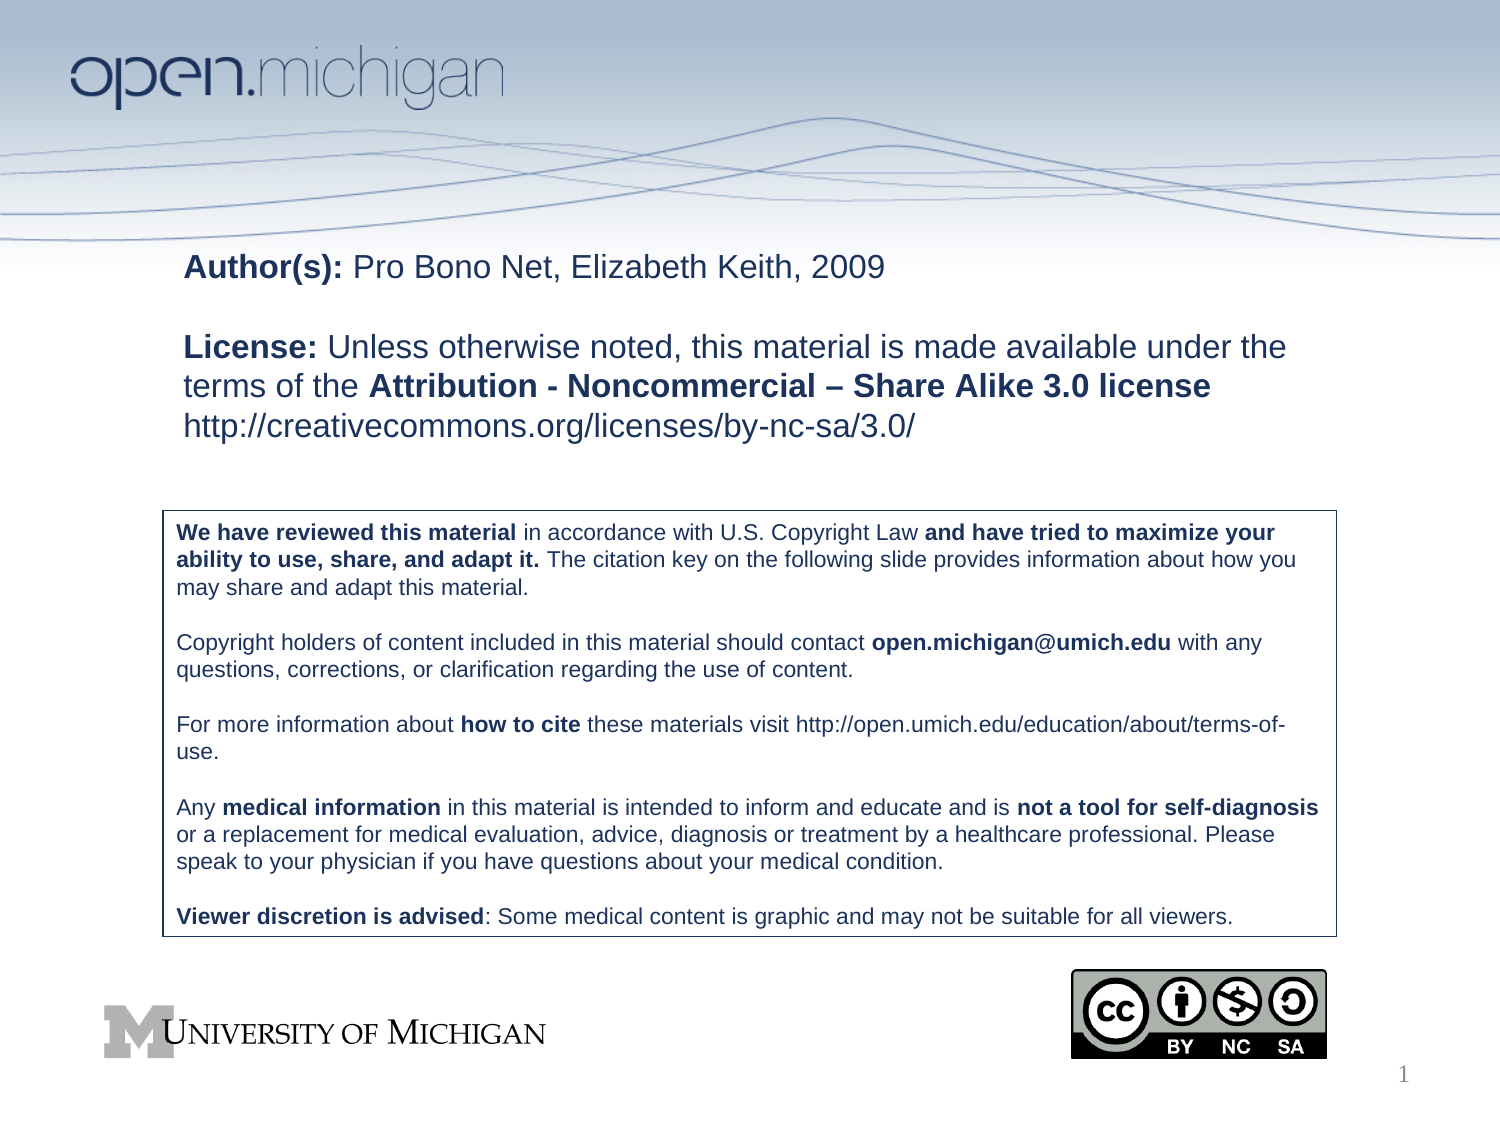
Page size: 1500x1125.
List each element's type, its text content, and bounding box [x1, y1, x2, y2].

picture [0, 0, 1500, 266]
text_box Author(s): Pro Bono Net, Elizabeth Keith, 2009 License: Unless otherwise noted, this material is made available under the terms of the Attribution - Noncommercial – Share Alike 3.0 license http://creativecommons.org/licenses/by-nc-sa/3.0/ [170, 237, 1327, 452]
picture [103, 1004, 546, 1059]
picture [1071, 969, 1327, 1059]
text_box <number> [1074, 1042, 1426, 1103]
text_box We have reviewed this material in accordance with U.S. Copyright Law and have tried to maximize your ability to use, share, and adapt it. The citation key on the following slide provides information about how you may share and adapt this material. Copyright holders of content included in this material should contact open.michigan@umich.edu with any questions, corrections, or clarification regarding the use of content. For more information about how to cite these materials visit http://open.umich.edu/education/about/terms-of-use. Any medical information in this material is intended to inform and educate and is not a tool for self-diagnosis or a replacement for medical evaluation, advice, diagnosis or treatment by a healthcare professional. Please speak to your physician if you have questions about your medical condition. Viewer discretion is advised: Some medical content is graphic and may not be suitable for all viewers. [162, 510, 1337, 937]
